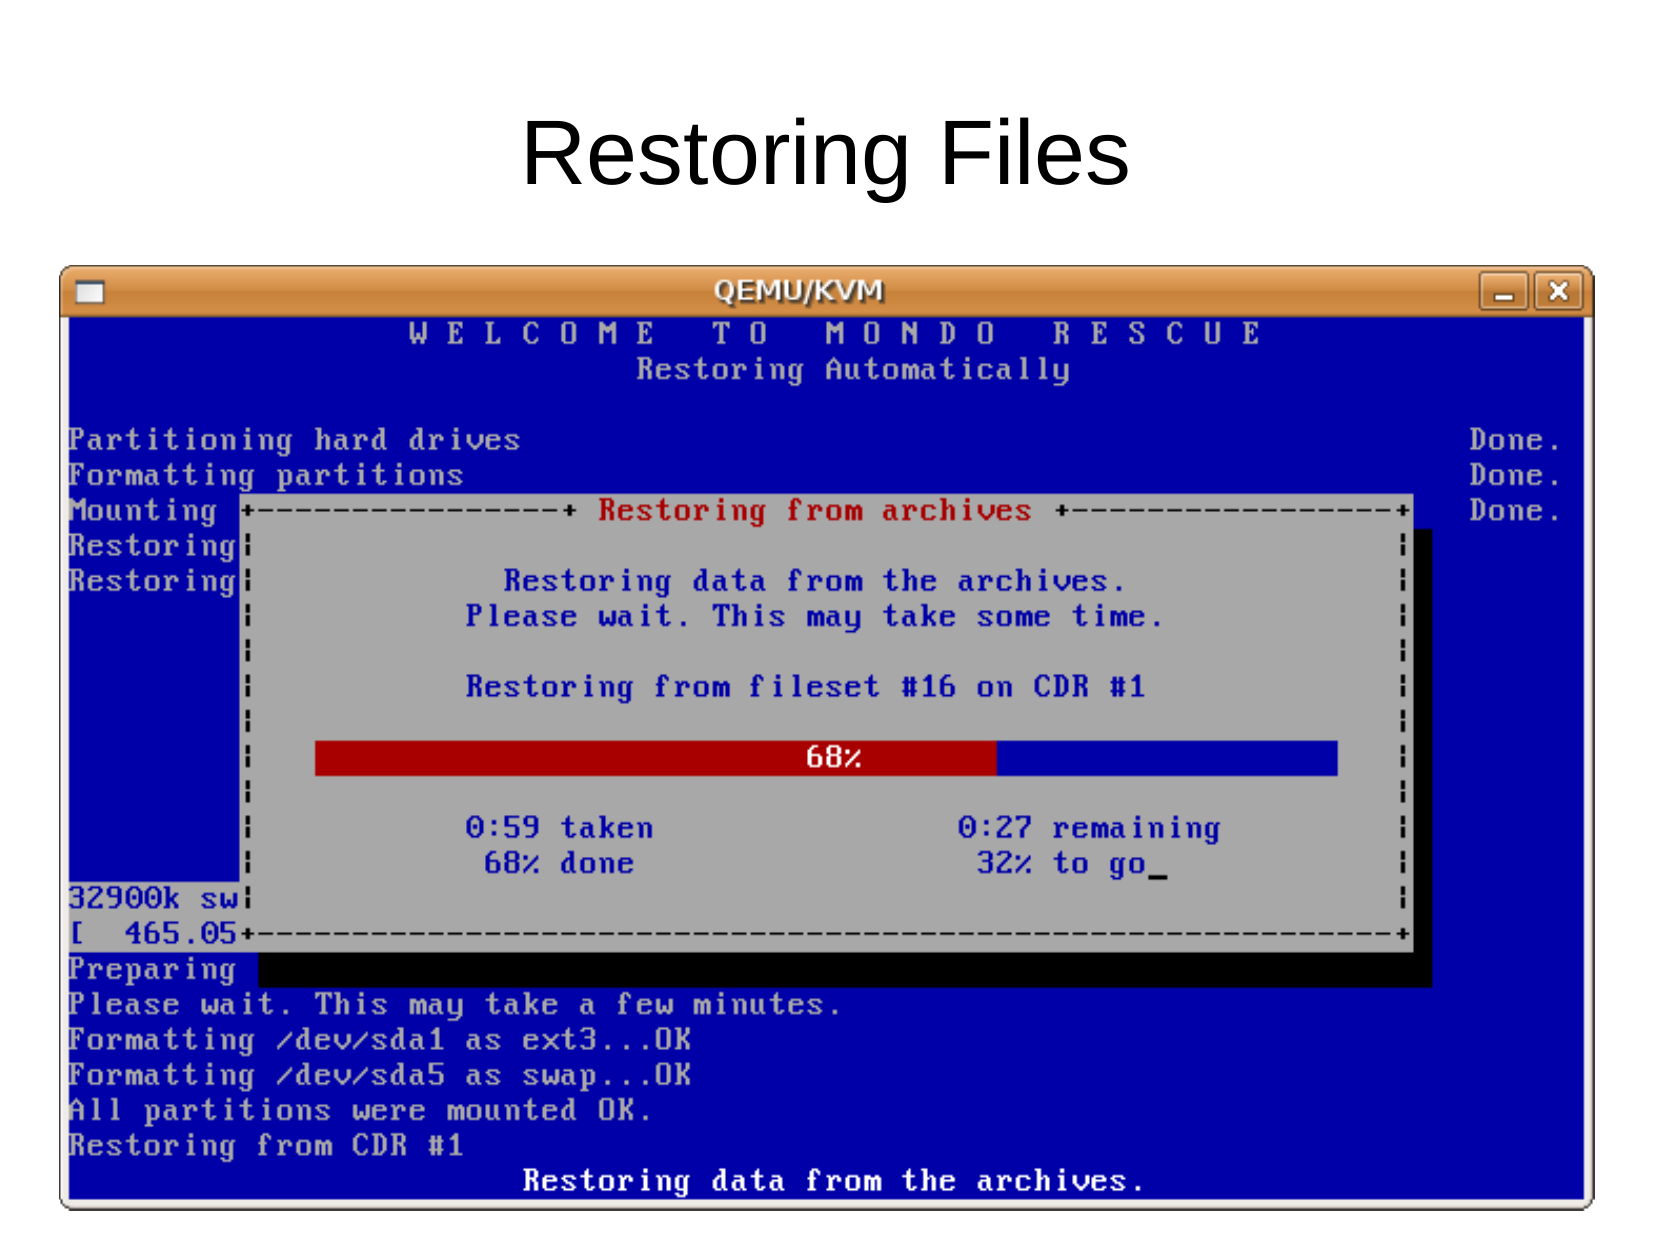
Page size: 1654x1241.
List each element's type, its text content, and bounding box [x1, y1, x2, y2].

title Restoring Files [82, 56, 1571, 250]
picture [59, 265, 1595, 1211]
